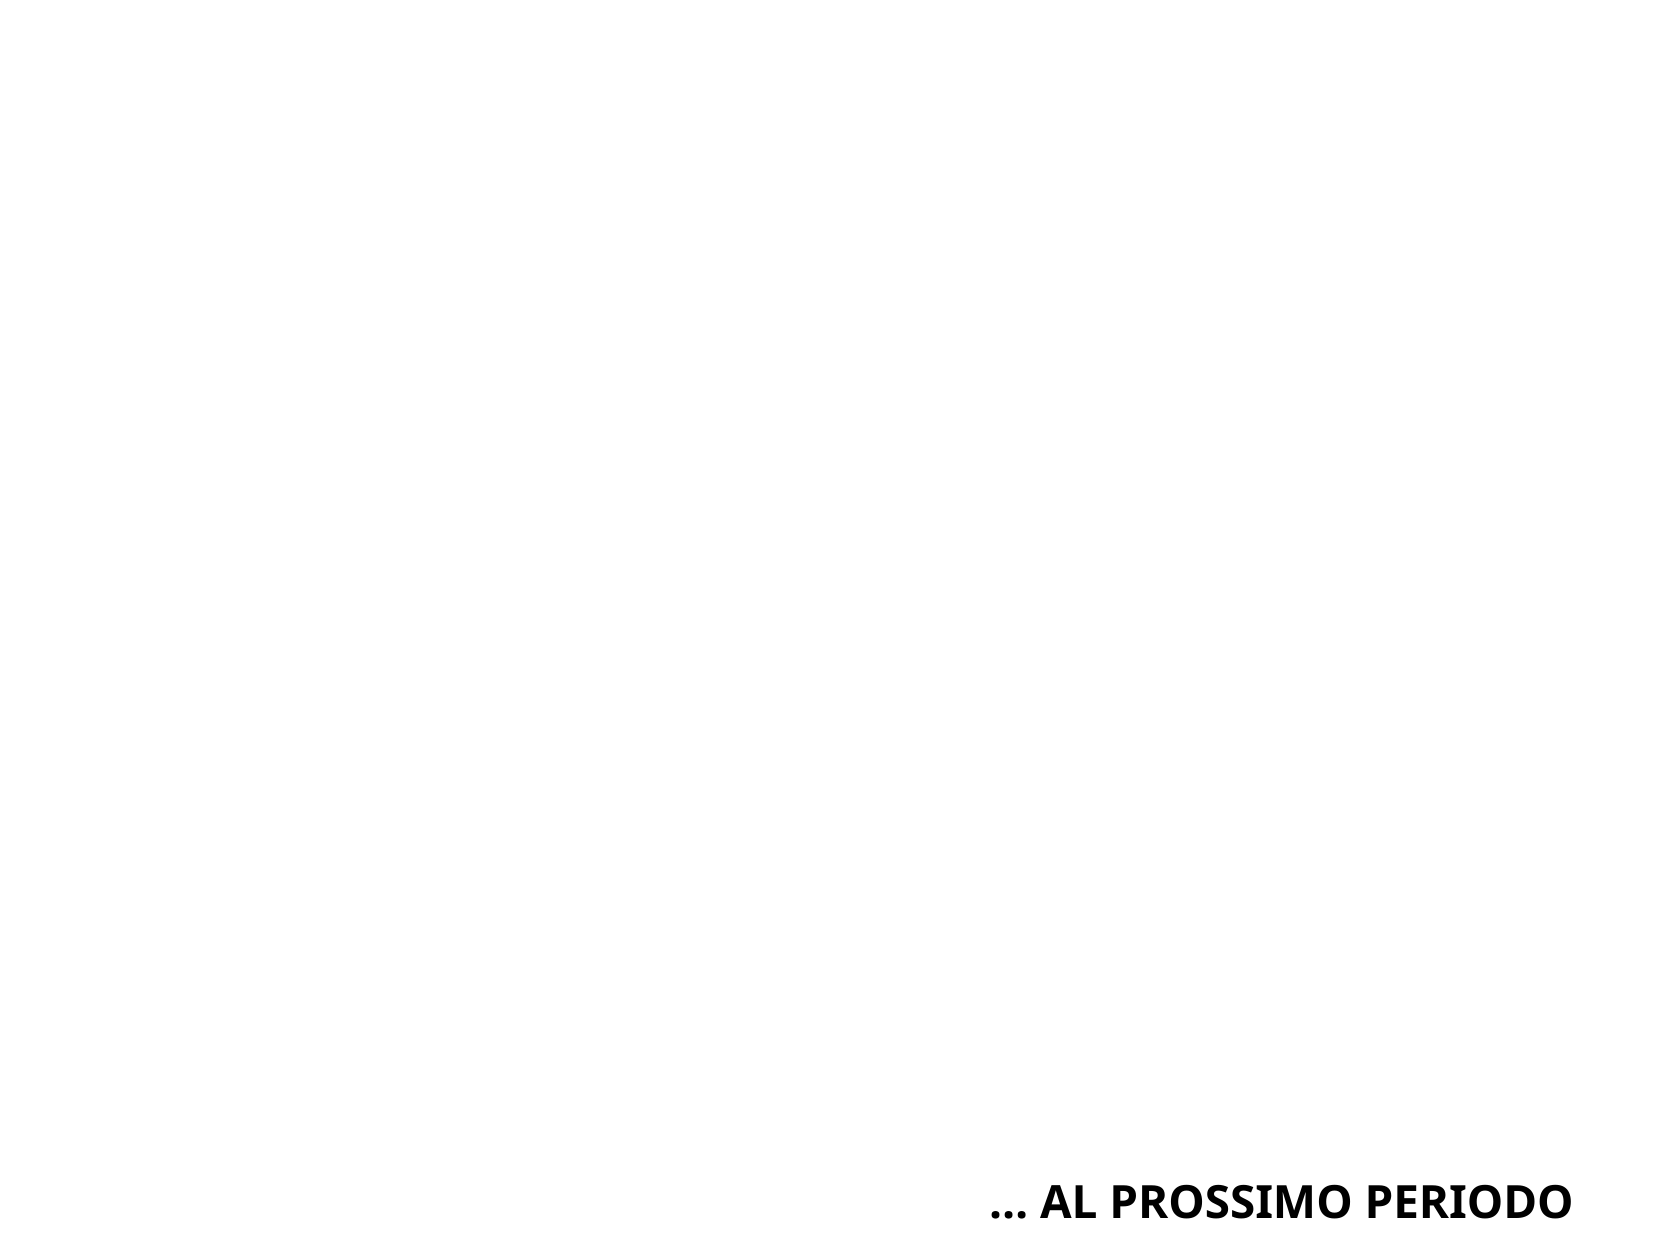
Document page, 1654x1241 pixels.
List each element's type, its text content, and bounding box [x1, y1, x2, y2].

title … AL PROSSIMO PERIODO [696, 1161, 1654, 1241]
